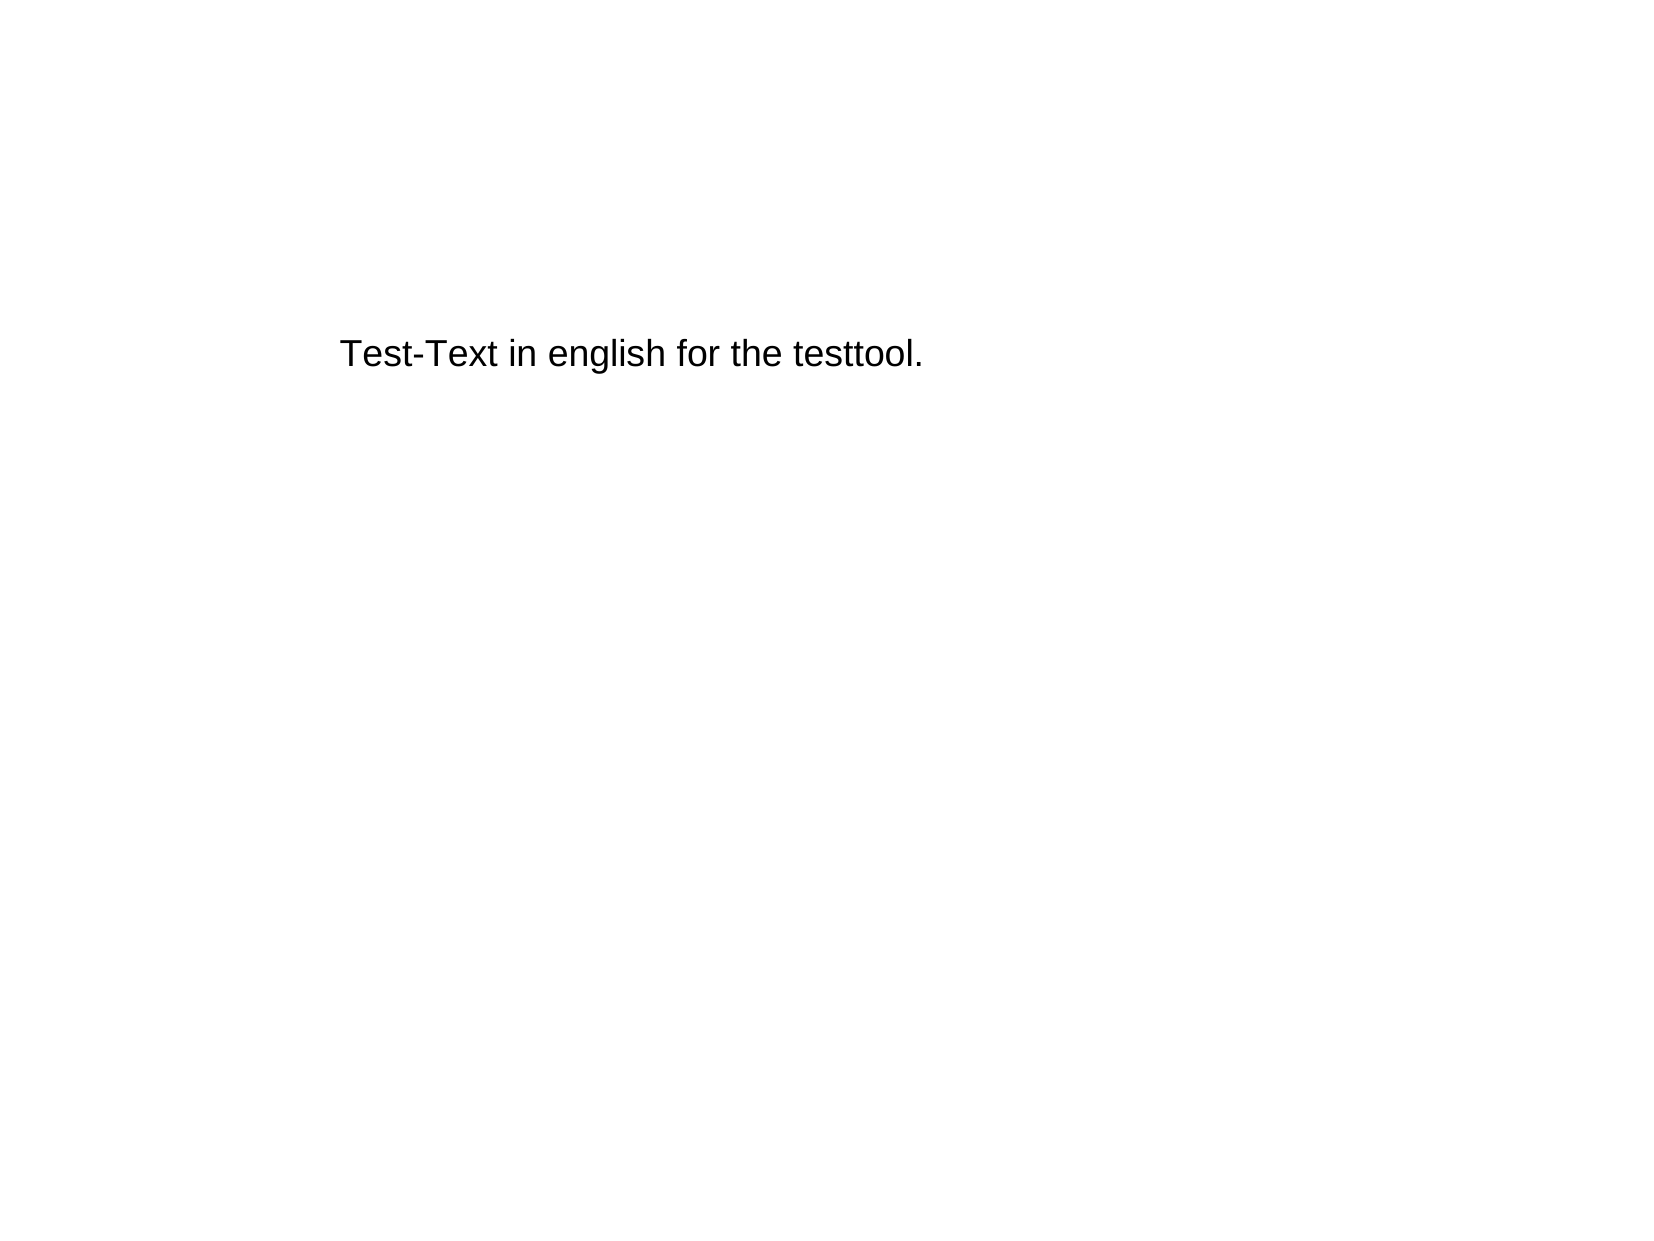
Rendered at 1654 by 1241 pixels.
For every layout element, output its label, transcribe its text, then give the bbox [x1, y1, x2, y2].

text_box Test-Text in english for the testtool. [324, 324, 1034, 382]
